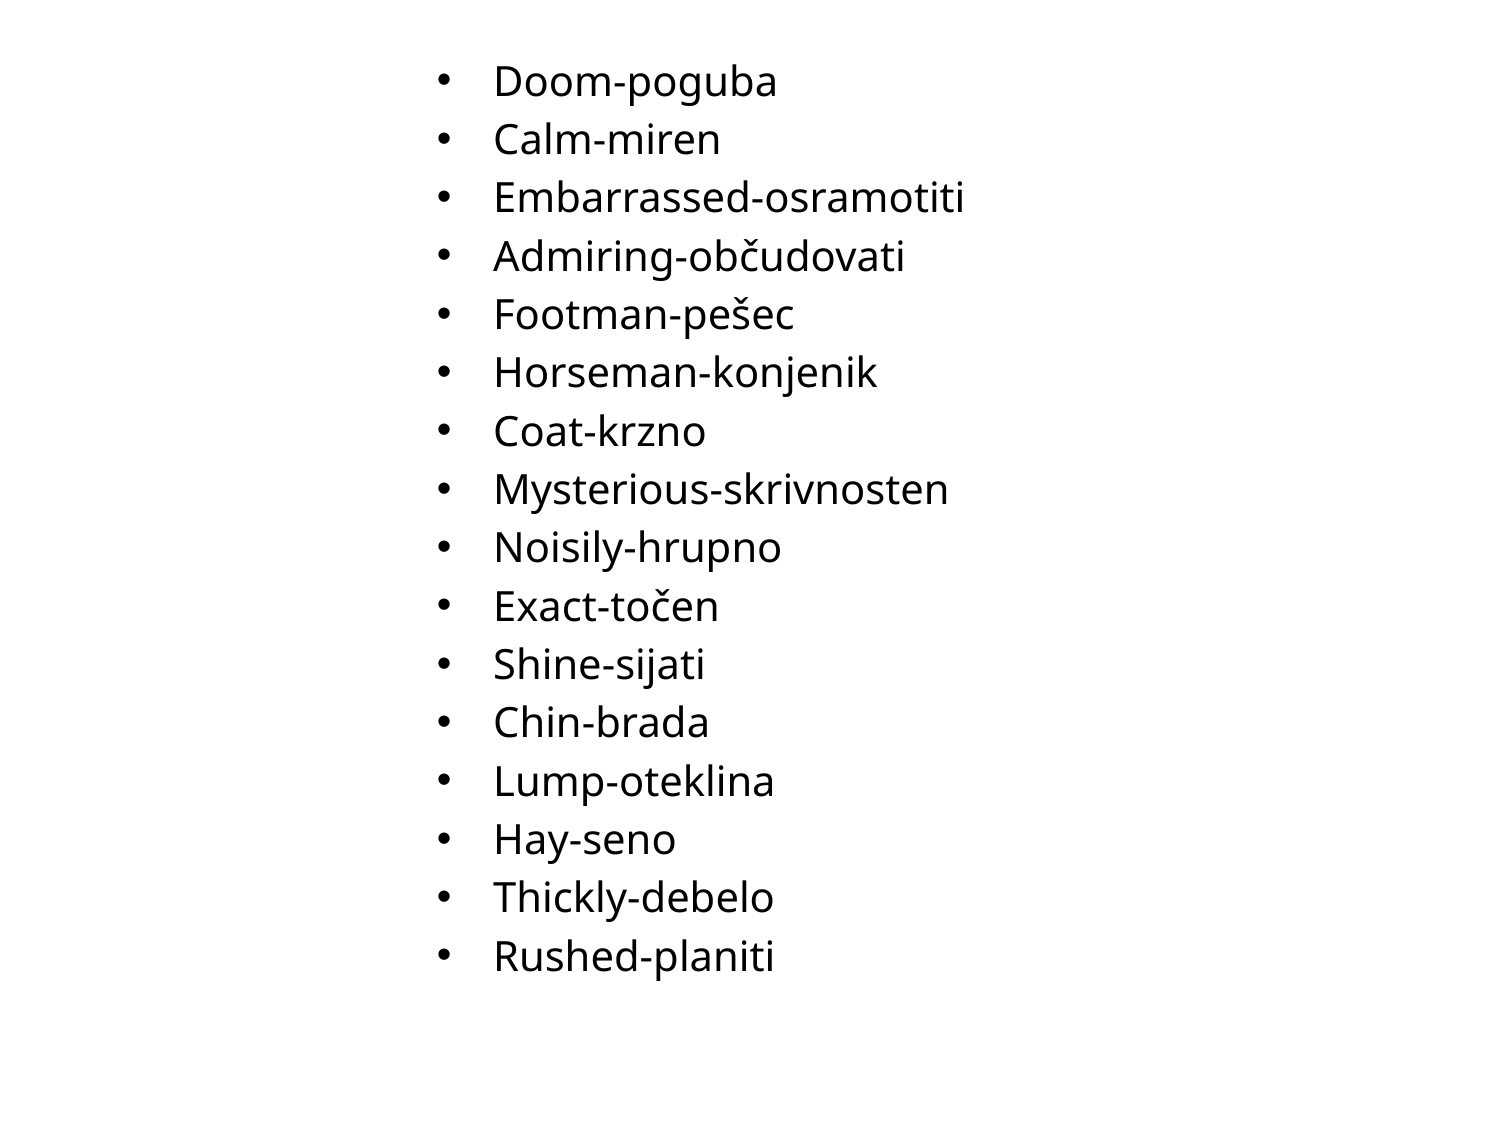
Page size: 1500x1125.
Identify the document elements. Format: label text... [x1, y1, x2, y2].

list Doom-poguba Calm-miren Embarrassed-osramotiti Admiring-občudovati Footman-pešec Horseman-konjenik Coat-krzno Mysterious-skrivnosten Noisily-hrupno Exact-točen Shine-sijati Chin-brada Lump-oteklina Hay-seno Thickly-debelo Rushed-planiti [421, 46, 1079, 1125]
